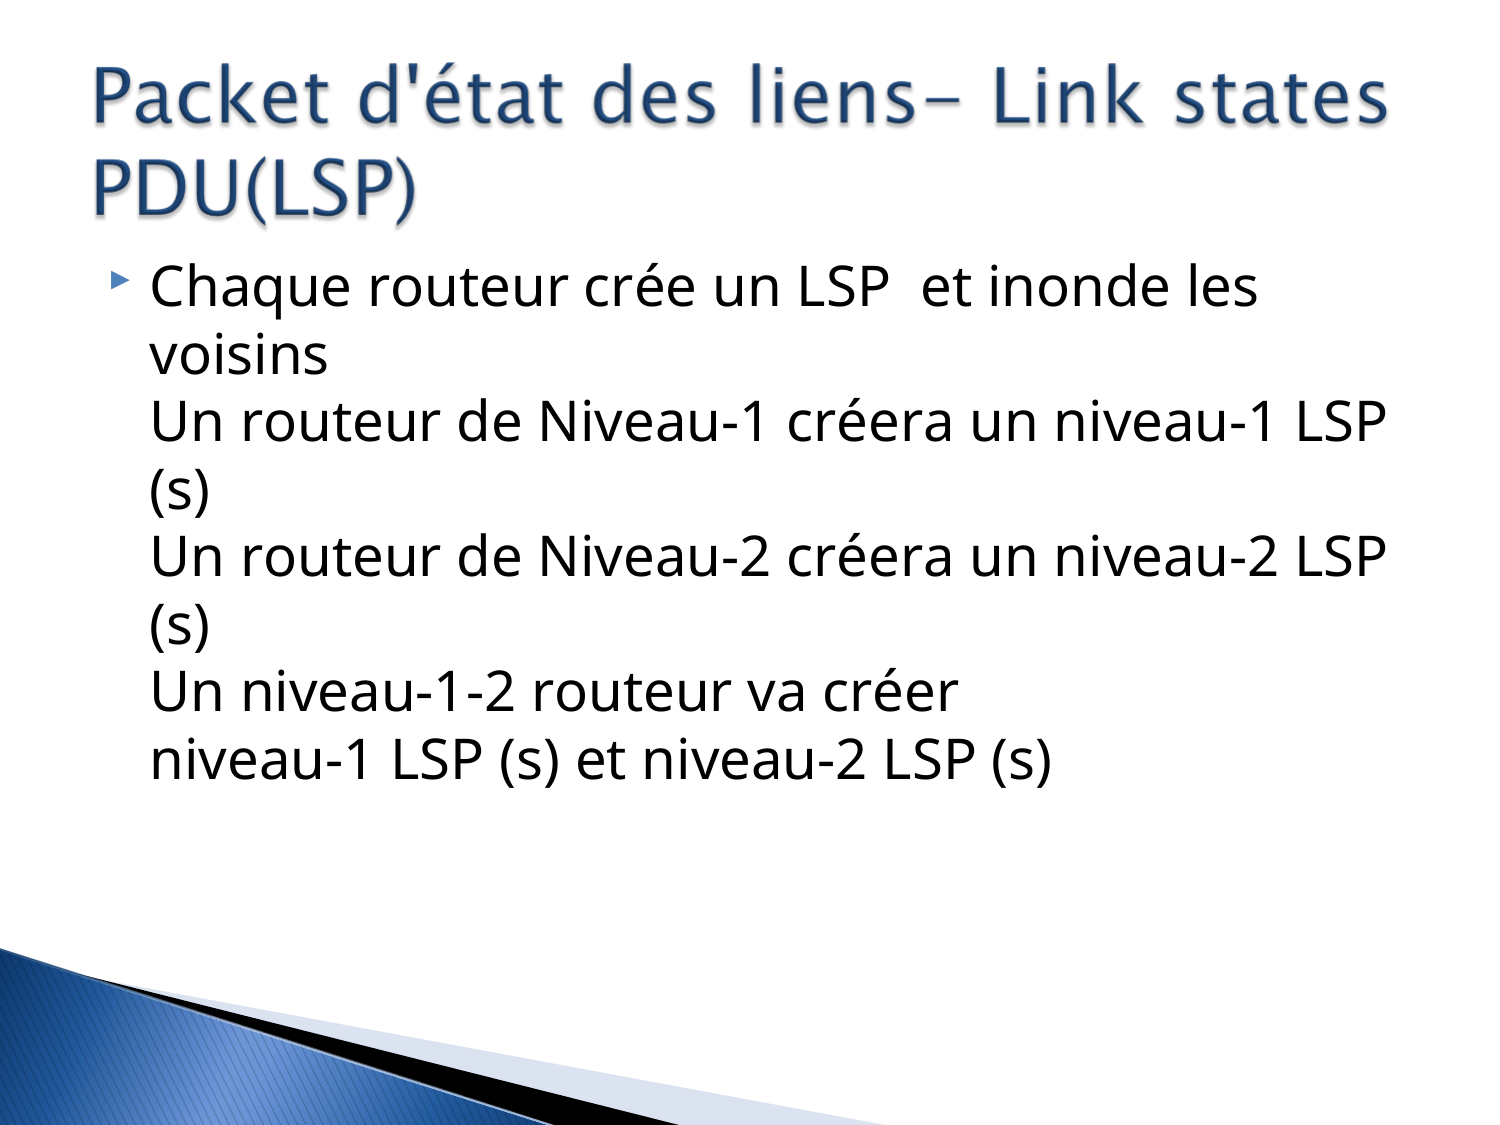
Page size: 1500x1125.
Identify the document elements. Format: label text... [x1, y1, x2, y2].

list Chaque routeur crée un LSP et inonde les voisins Un routeur de Niveau-1 créera un niveau-1 LSP (s) Un routeur de Niveau-2 créera un niveau-2 LSP (s) Un niveau-1-2 routeur va créer niveau-1 LSP (s) et niveau-2 LSP (s) [75, 263, 1426, 986]
text_box [75, 31, 1426, 263]
picture [0, 947, 559, 1125]
